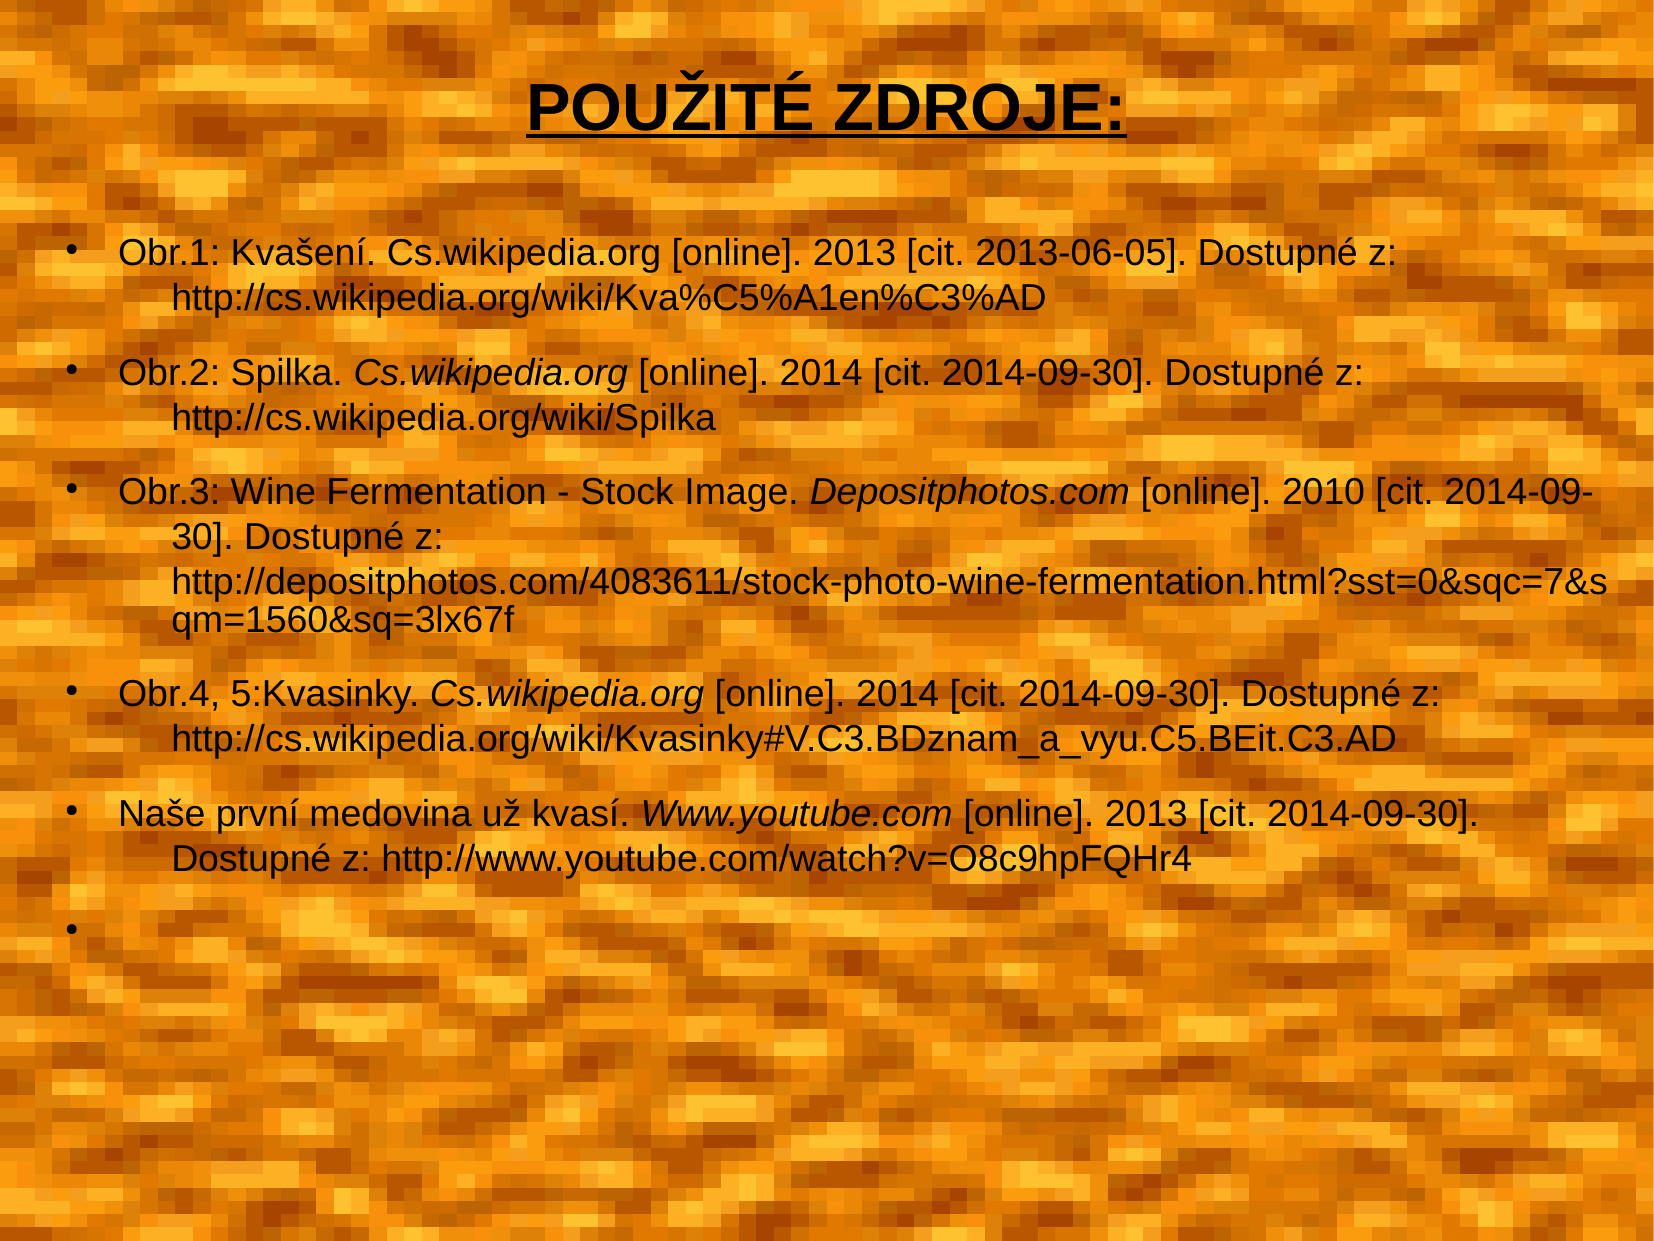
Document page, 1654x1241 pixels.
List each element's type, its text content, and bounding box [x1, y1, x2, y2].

list Obr.1: Kvašení. Cs.wikipedia.org [online]. 2013 [cit. 2013-06-05]. Dostupné z: http://cs.wikipedia.org/wiki/Kva%C5%A1en%C3%AD Obr.2: Spilka. Cs.wikipedia.org [online]. 2014 [cit. 2014-09-30]. Dostupné z: http://cs.wikipedia.org/wiki/Spilka Obr.3: Wine Fermentation - Stock Image. Depositphotos.com [online]. 2010 [cit. 2014-09-30]. Dostupné z: http://depositphotos.com/4083611/stock-photo-wine-fermentation.html?sst=0&sqc=7&sqm=1560&sq=3lx67f Obr.4, 5:Kvasinky. Cs.wikipedia.org [online]. 2014 [cit. 2014-09-30]. Dostupné z: http://cs.wikipedia.org/wiki/Kvasinky#V.C3.BDznam_a_vyu.C5.BEit.C3.AD Naše první medovina už kvasí. Www.youtube.com [online]. 2013 [cit. 2014-09-30]. Dostupné z: http://www.youtube.com/watch?v=O8c9hpFQHr4 [29, 81, 1625, 875]
title POUŽITÉ ZDROJE: [82, 0, 1571, 81]
